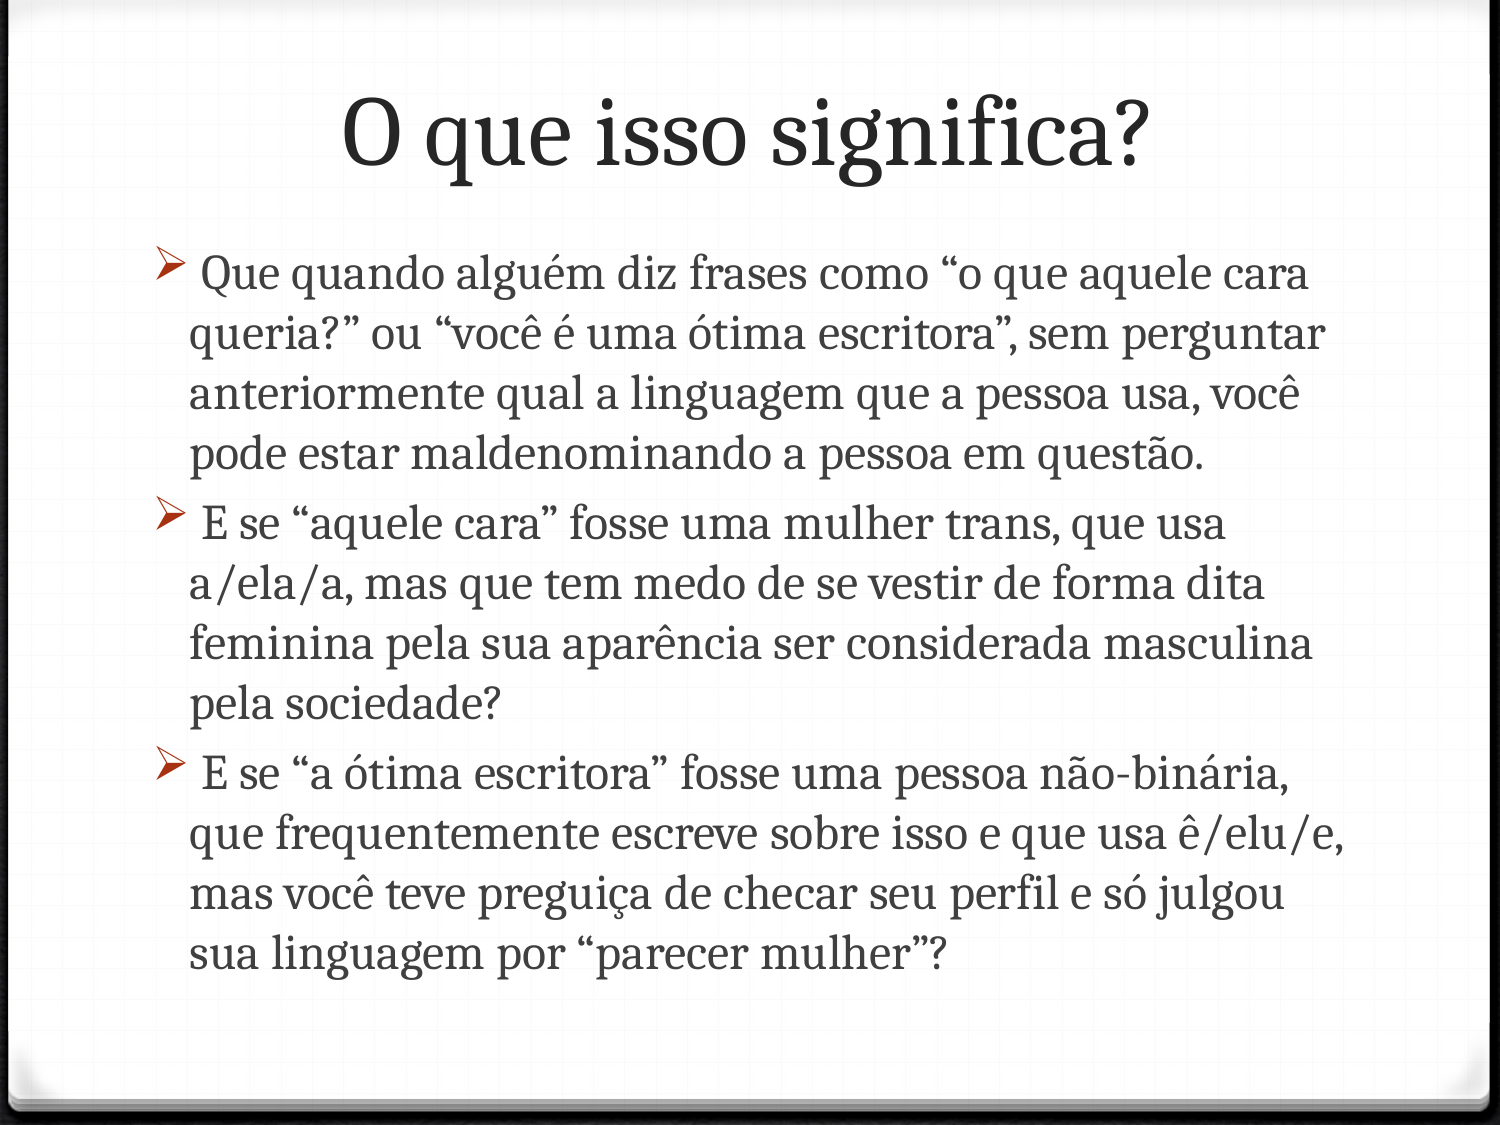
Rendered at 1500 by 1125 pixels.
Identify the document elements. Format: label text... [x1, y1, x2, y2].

title O que isso significa? [90, 7, 1410, 244]
picture [0, 0, 1500, 1125]
list Que quando alguém diz frases como “o que aquele cara queria?” ou “você é uma ótima escritora”, sem perguntar anteriormente qual a linguagem que a pessoa usa, você pode estar maldenominando a pessoa em questão. E se “aquele cara” fosse uma mulher trans, que usa a/ela/a, mas que tem medo de se vestir de forma dita feminina pela sua aparência ser considerada masculina pela sociedade? E se “a ótima escritora” fosse uma pessoa não-binária, que frequentemente escreve sobre isso e que usa ê/elu/e, mas você teve preguiça de checar seu perfil e só julgou sua linguagem por “parecer mulher”? [137, 231, 1363, 1071]
